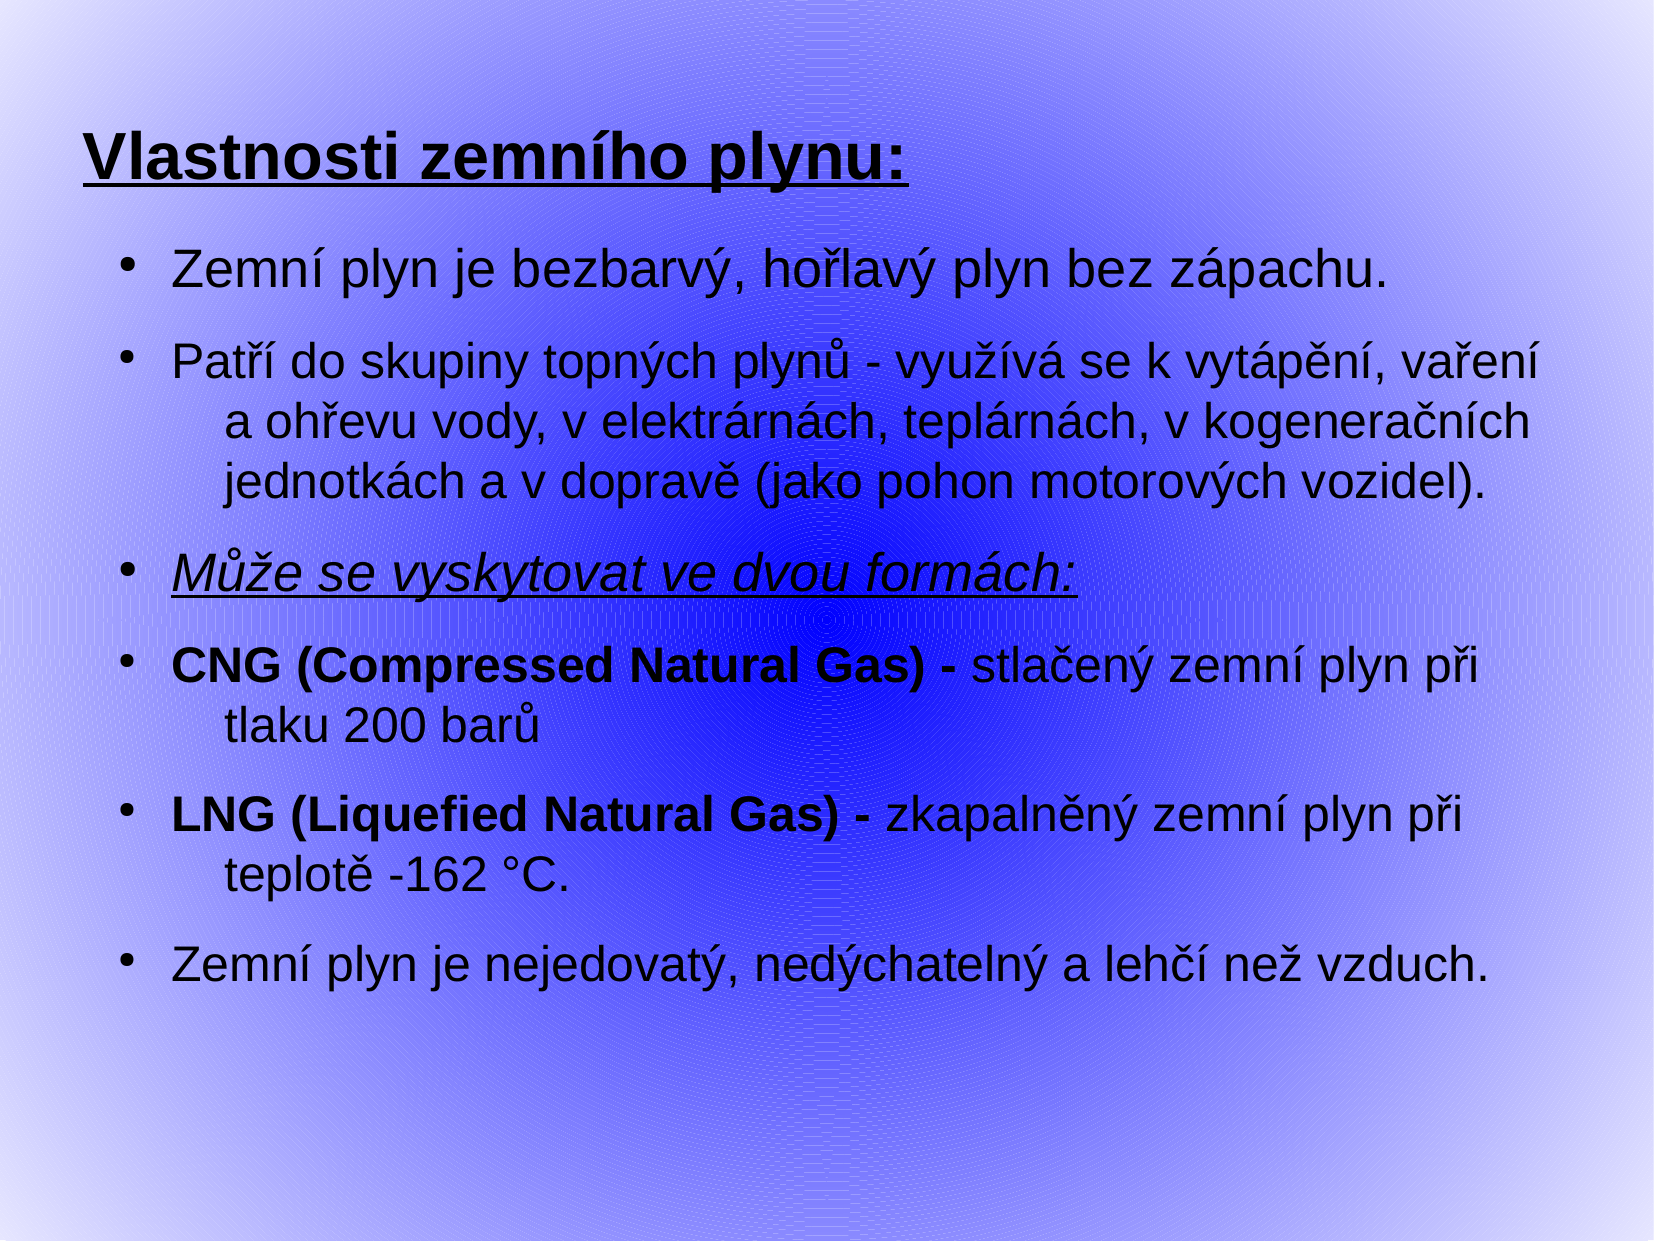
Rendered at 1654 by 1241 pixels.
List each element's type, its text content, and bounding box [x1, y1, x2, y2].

title Vlastnosti zemního plynu: [82, 49, 1571, 233]
list Zemní plyn je bezbarvý, hořlavý plyn bez zápachu. Patří do skupiny topných plynů - využívá se k vytápění, vaření a ohřevu vody, v elektrárnách, teplárnách, v kogeneračních jednotkách a v dopravě (jako pohon motorových vozidel). Může se vyskytovat ve dvou formách: CNG (Compressed Natural Gas) - stlačený zemní plyn při tlaku 200 barů LNG (Liquefied Natural Gas) - zkapalněný zemní plyn při teplotě -162 °C. Zemní plyn je nejedovatý, nedýchatelný a lehčí než vzduch. [82, 233, 1571, 1007]
